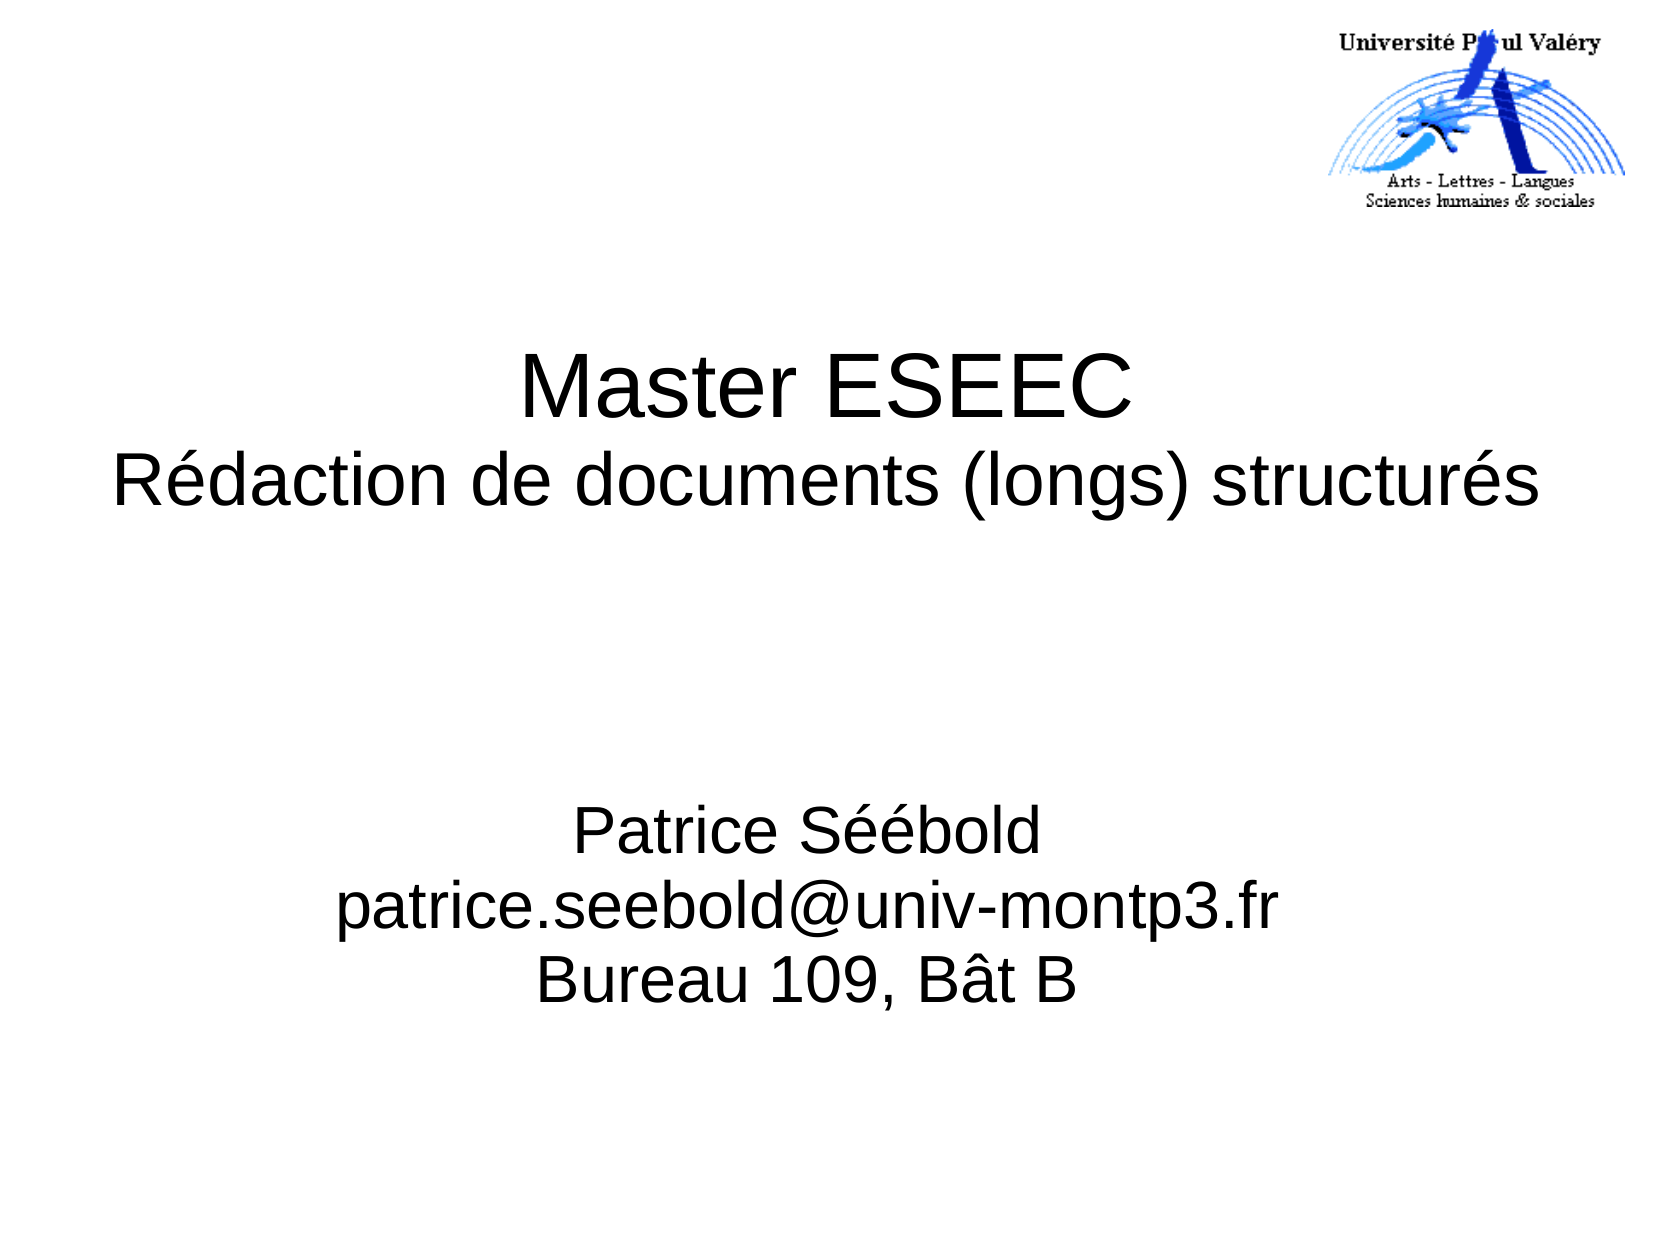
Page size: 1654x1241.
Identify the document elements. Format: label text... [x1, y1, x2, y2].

title Master ESEEC Rédaction de documents (longs) structurés [82, 322, 1571, 534]
picture [1328, 29, 1625, 207]
text_box Patrice Séébold patrice.seebold@univ-montp3.fr Bureau 109, Bât B [320, 785, 1359, 1025]
